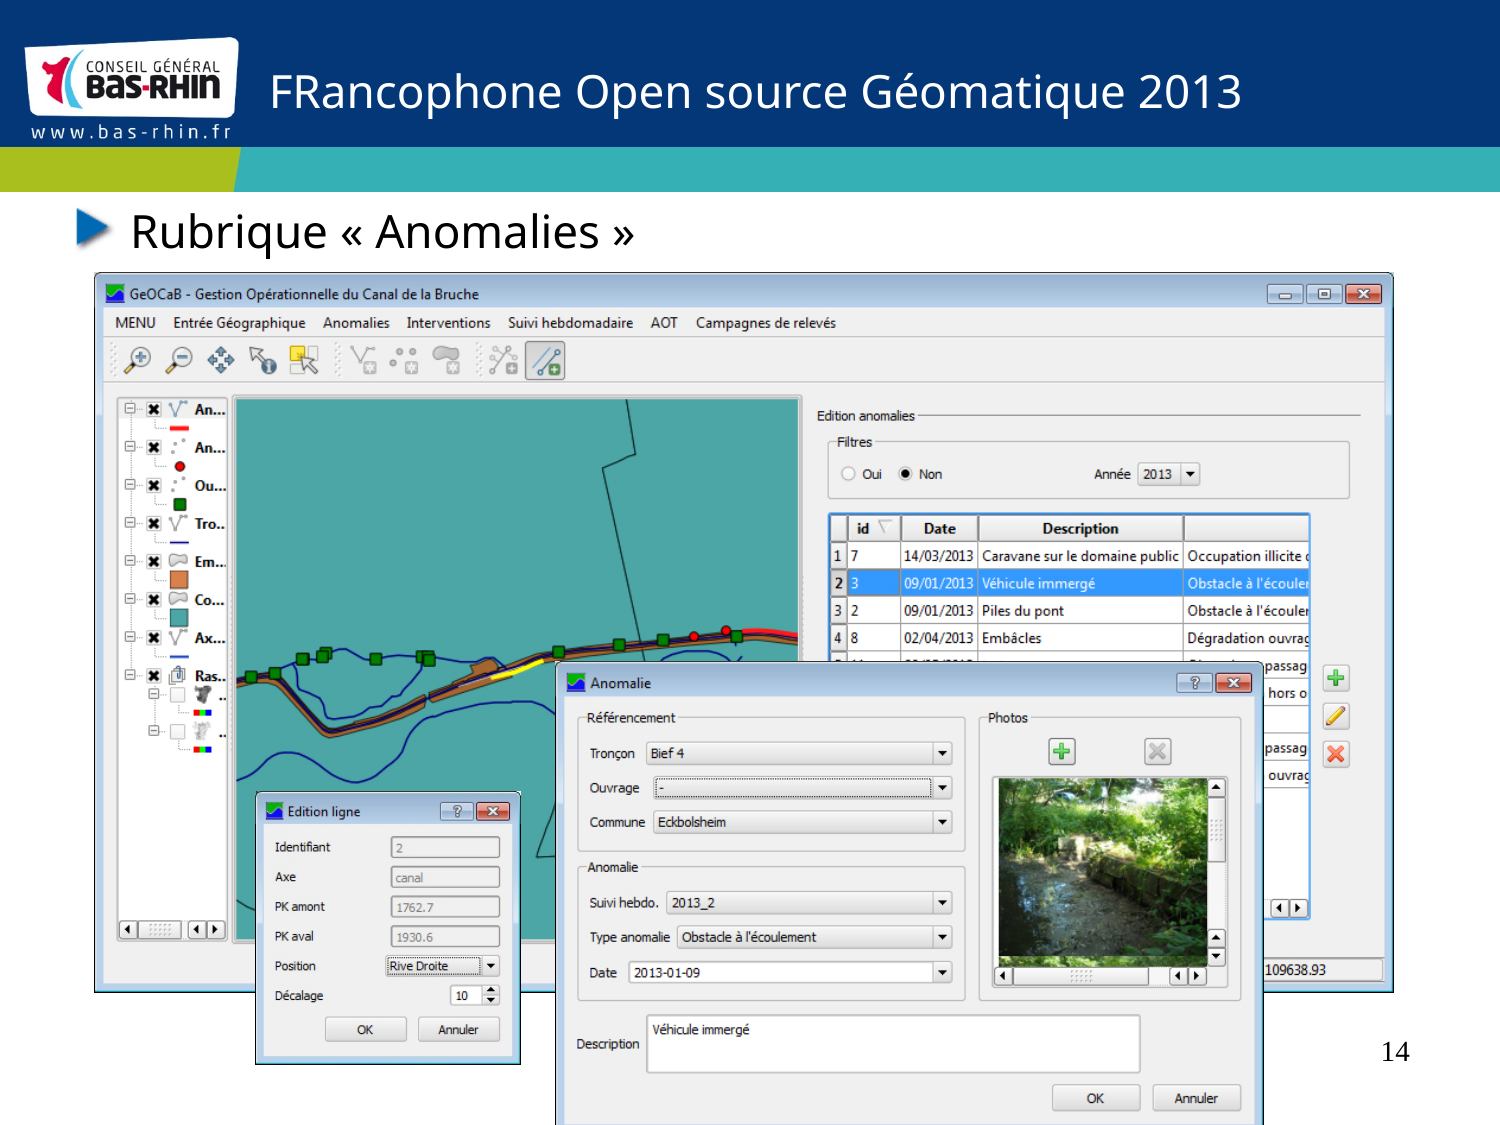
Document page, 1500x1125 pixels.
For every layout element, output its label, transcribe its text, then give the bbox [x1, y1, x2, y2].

picture [0, 0, 1500, 192]
title FRancophone Open source Géomatique 2013 [253, 30, 1471, 149]
list Rubrique « Anomalies » [59, 194, 1410, 272]
picture [94, 272, 1394, 1125]
